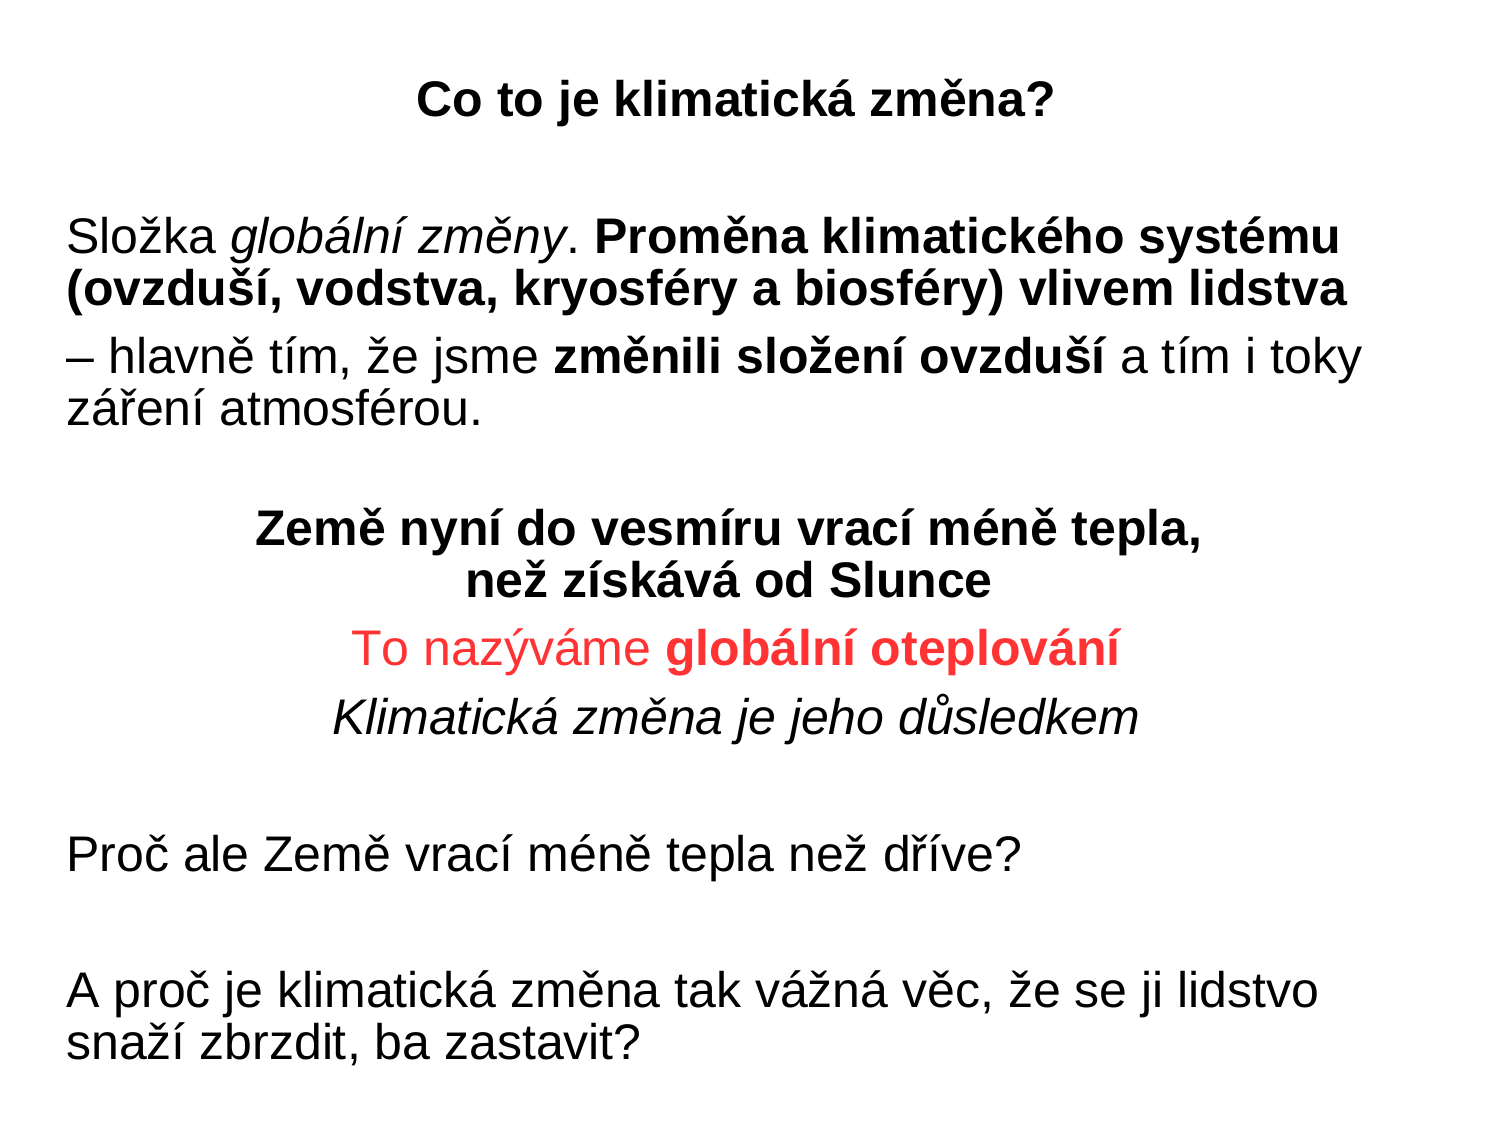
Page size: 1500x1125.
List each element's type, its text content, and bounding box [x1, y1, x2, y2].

title [75, 21, 1425, 257]
list Co to je klimatická změna? Složka globální změny. Proměna klimatického systému (ovzduší, vodstva, kryosféry a biosféry) vlivem lidstva – hlavně tím, že jsme změnili složení ovzduší a tím i toky záření atmosférou. Země nyní do vesmíru vrací méně tepla, než získává od Slunce To nazýváme globální oteplování Klimatická změna je jeho důsledkem Proč ale Země vrací méně tepla než dříve? A proč je klimatická změna tak vážná věc, že se ji lidstvo snaží zbrzdit, ba zastavit? [66, 75, 1407, 1101]
